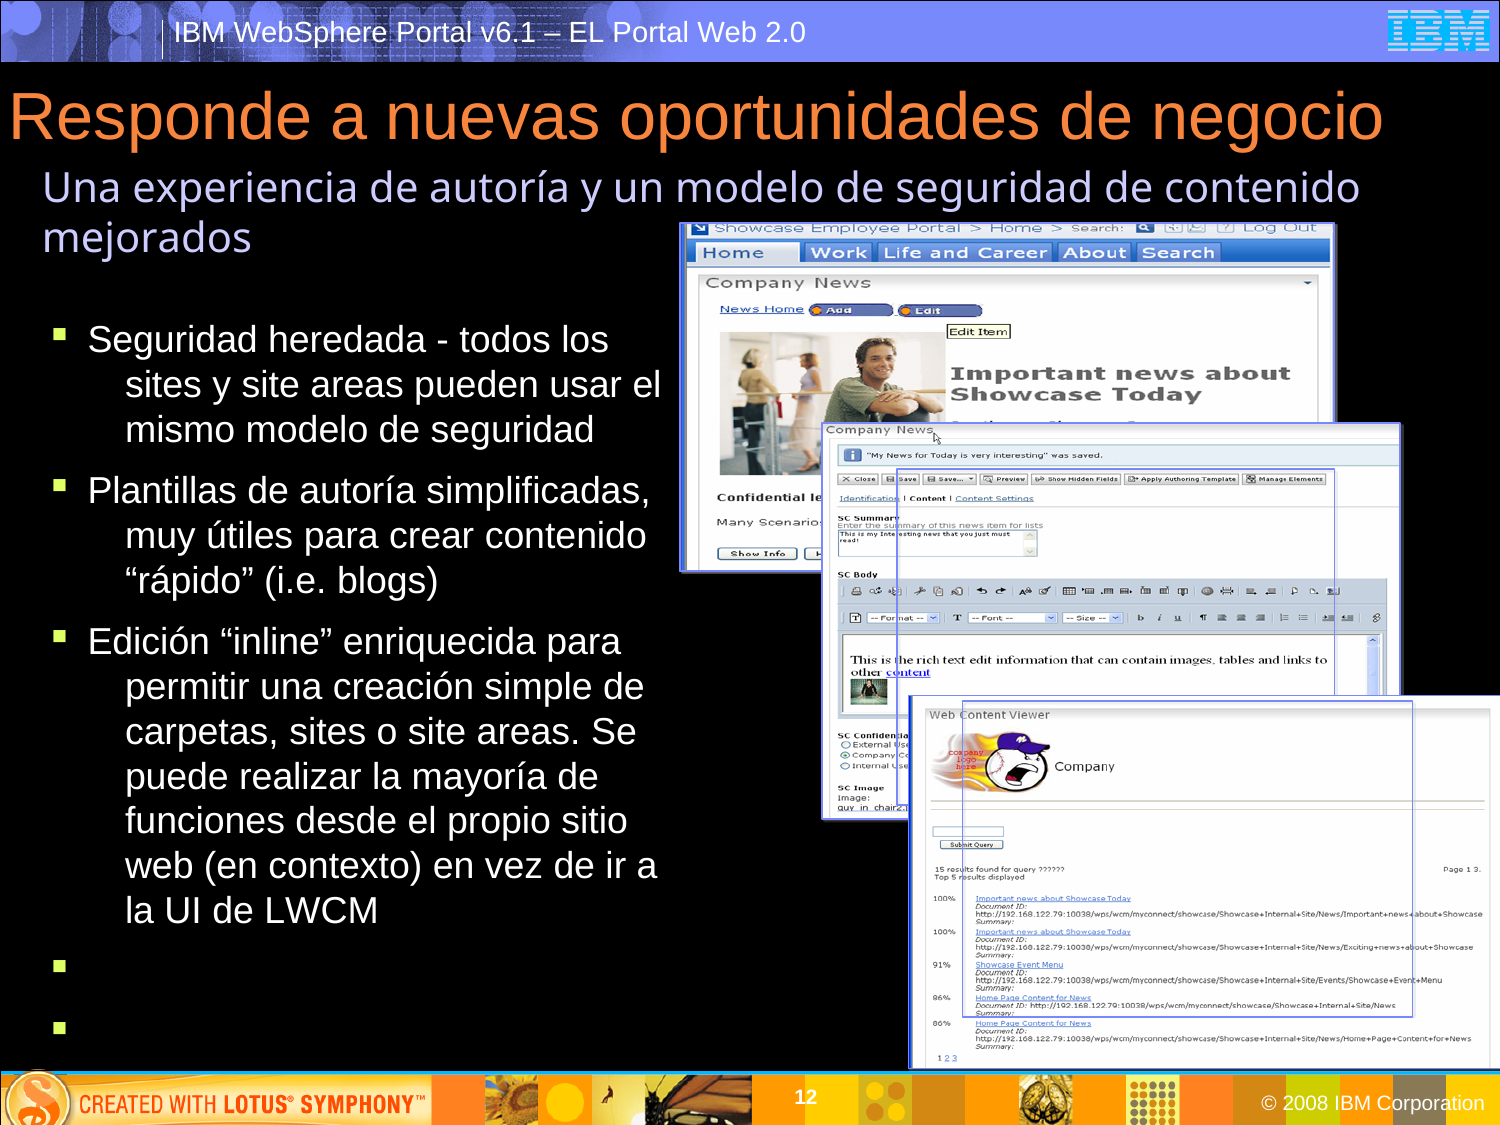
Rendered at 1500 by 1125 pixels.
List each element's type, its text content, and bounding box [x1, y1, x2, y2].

picture [822, 423, 1400, 819]
title Responde a nuevas oportunidades de negocio [0, 75, 1500, 161]
picture [1, 1, 1499, 62]
picture [901, 473, 1334, 804]
picture [909, 696, 1500, 1068]
picture [684, 227, 1333, 570]
text_box Seguridad heredada - todos los sites y site areas pueden usar el mismo modelo de seguridad Plantillas de autoría simplificadas, muy útiles para crear contenido “rápido” (i.e. blogs) Edición “inline” enriquecida para permitir una creación simple de carpetas, sites o site areas. Se puede realizar la mayoría de funciones desde el propio sitio web (en contexto) en vez de ir a la UI de LWCM [35, 308, 703, 949]
picture [1, 1071, 1500, 1125]
text_box Una experiencia de autoría y un modelo de seguridad de contenido mejorados [27, 165, 1448, 266]
